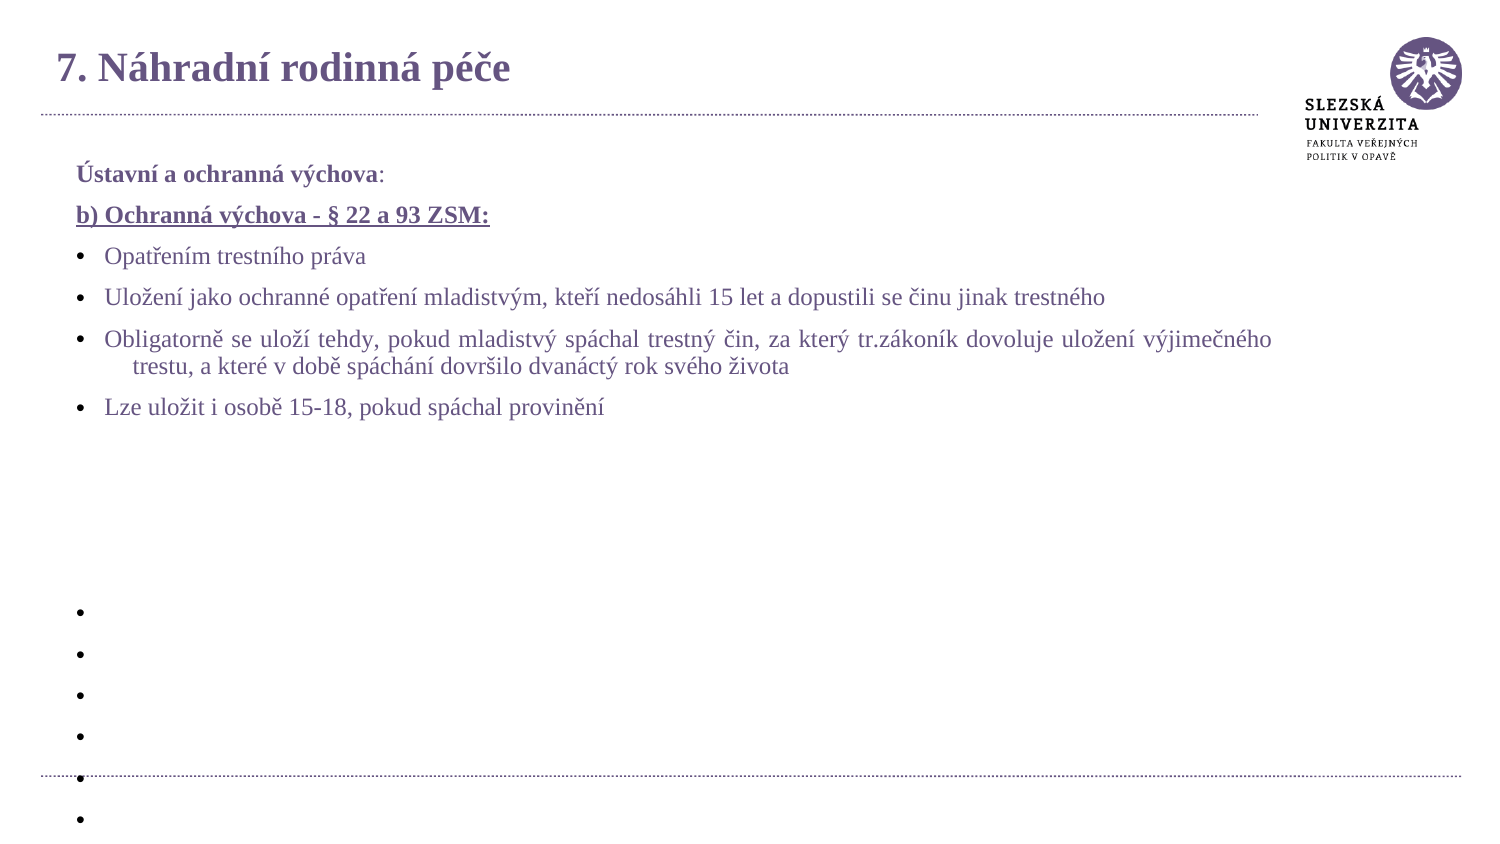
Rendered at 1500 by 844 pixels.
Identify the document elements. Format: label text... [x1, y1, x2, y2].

title 7. Náhradní rodinná péče [41, 32, 1220, 116]
text_box Ústavní a ochranná výchova: b) Ochranná výchova - § 22 a 93 ZSM: Opatřením trestního práva Uložení jako ochranné opatření mladistvým, kteří nedosáhli 15 let a dopustili se činu jinak trestného Obligatorně se uloží tehdy, pokud mladistvý spáchal trestný čin, za který tr.zákoník dovoluje uložení výjimečného trestu, a které v době spáchání dovršilo dvanáctý rok svého života Lze uložit i osobě 15-18, pokud spáchal provinění [61, 152, 1289, 775]
